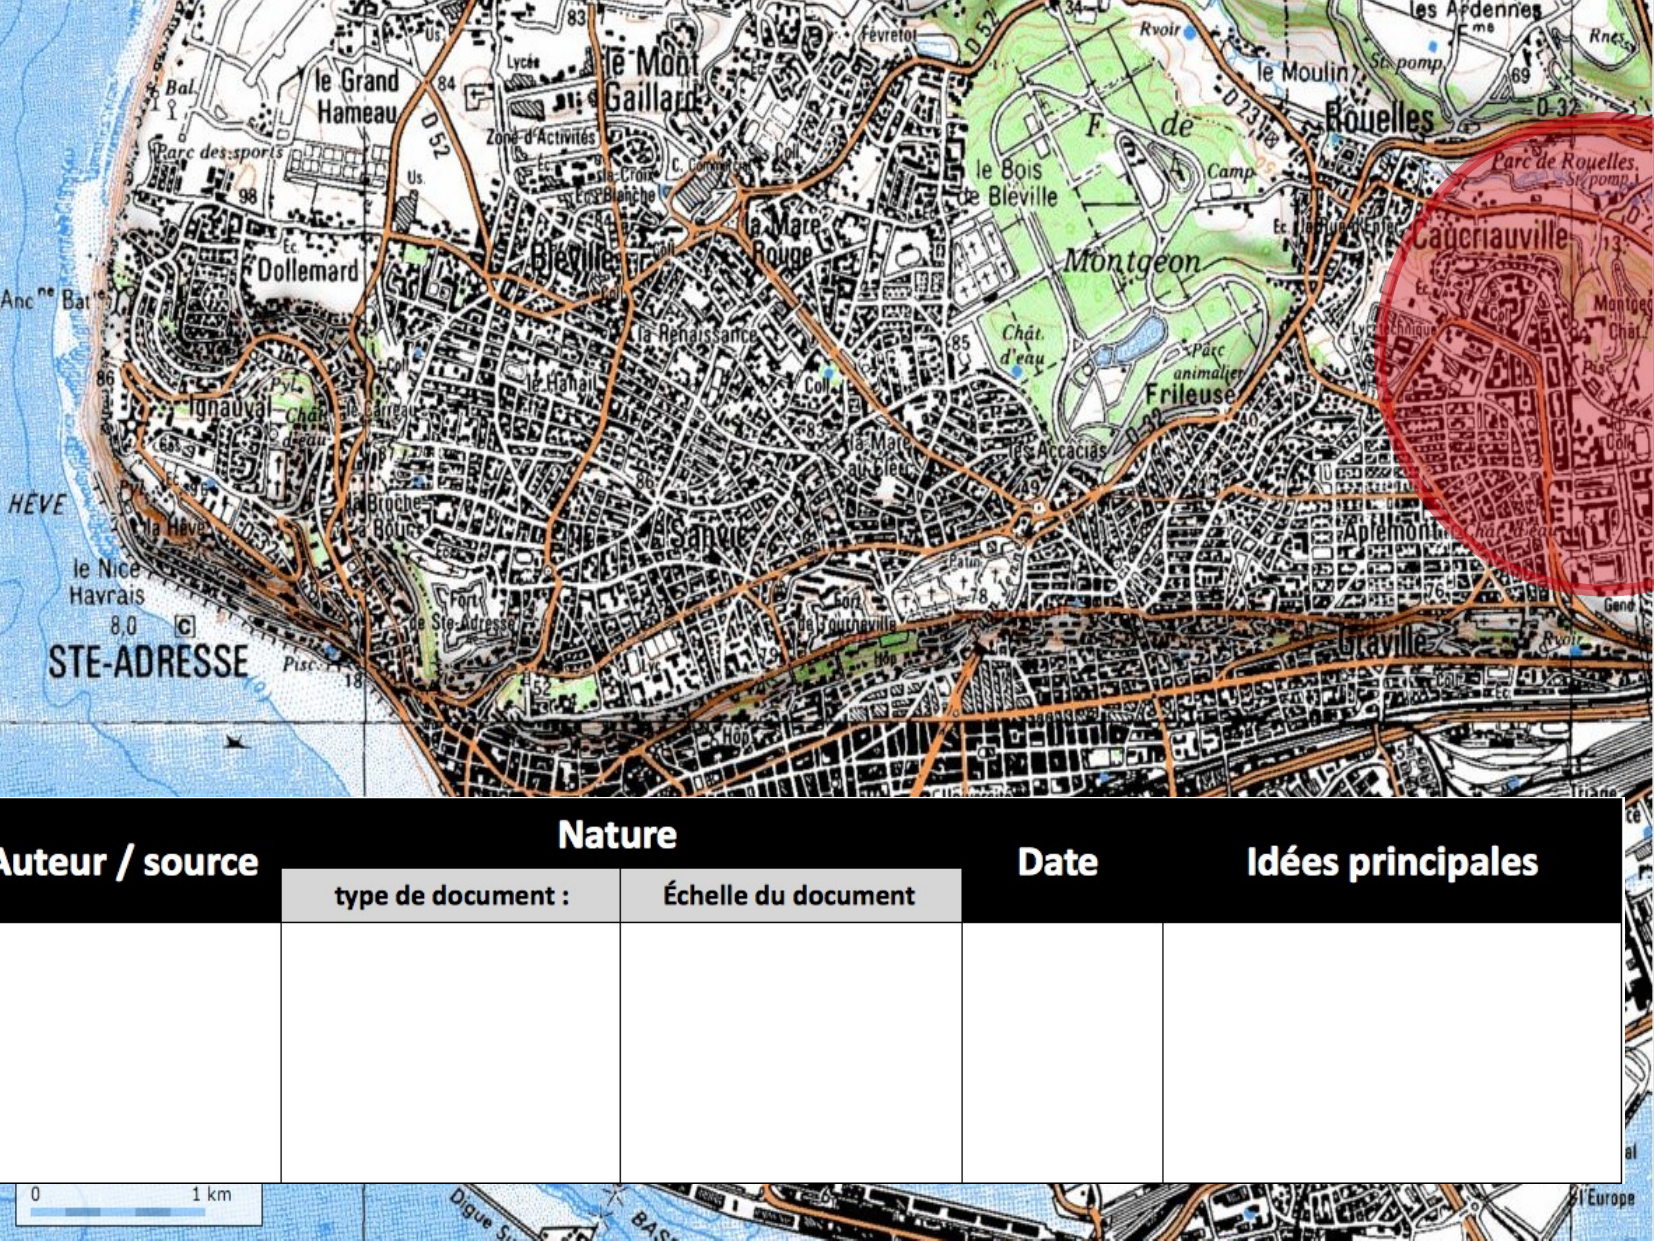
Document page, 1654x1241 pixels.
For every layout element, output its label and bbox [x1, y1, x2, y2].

picture [0, 0, 1654, 1241]
text_box [1380, 118, 1654, 591]
